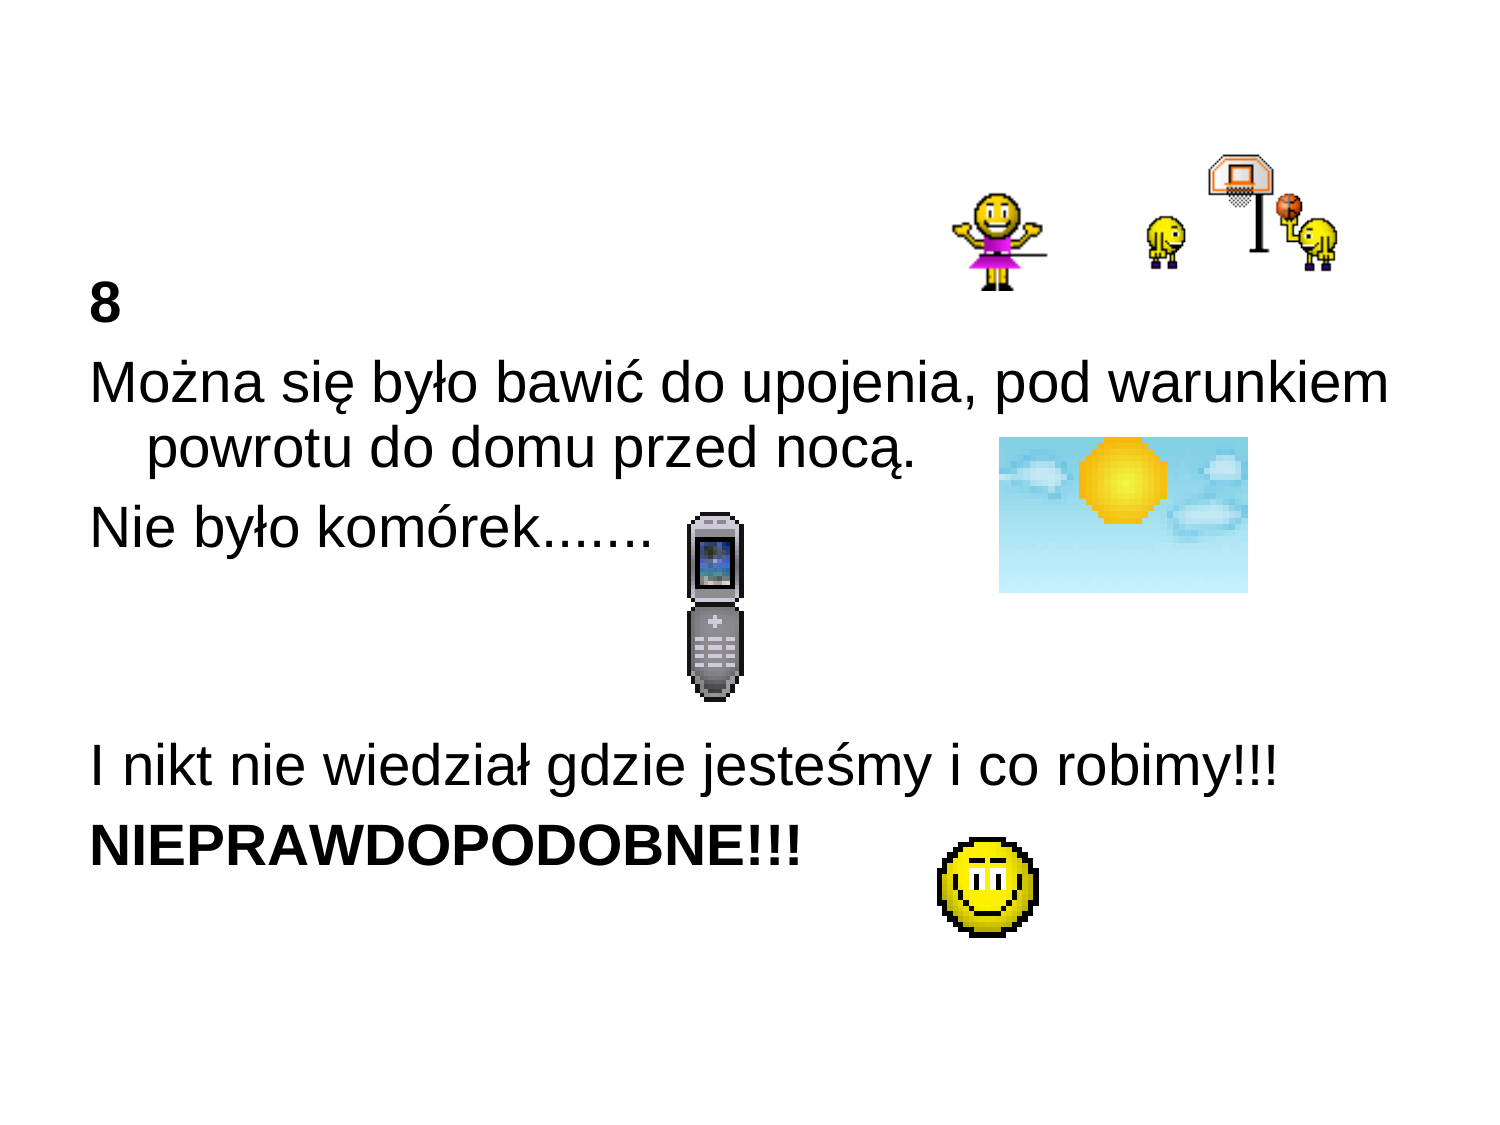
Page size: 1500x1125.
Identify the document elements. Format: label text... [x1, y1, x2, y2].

picture [687, 512, 744, 702]
picture [924, 124, 1077, 291]
list 8 Można się było bawić do upojenia, pod warunkiem powrotu do domu przed nocą. Nie było komórek....... I nikt nie wiedział gdzie jesteśmy i co robimy!!! NIEPRAWDOPODOBNE!!! [75, 262, 1426, 1006]
picture [999, 437, 1248, 593]
picture [937, 837, 1039, 939]
picture [1137, 124, 1342, 319]
